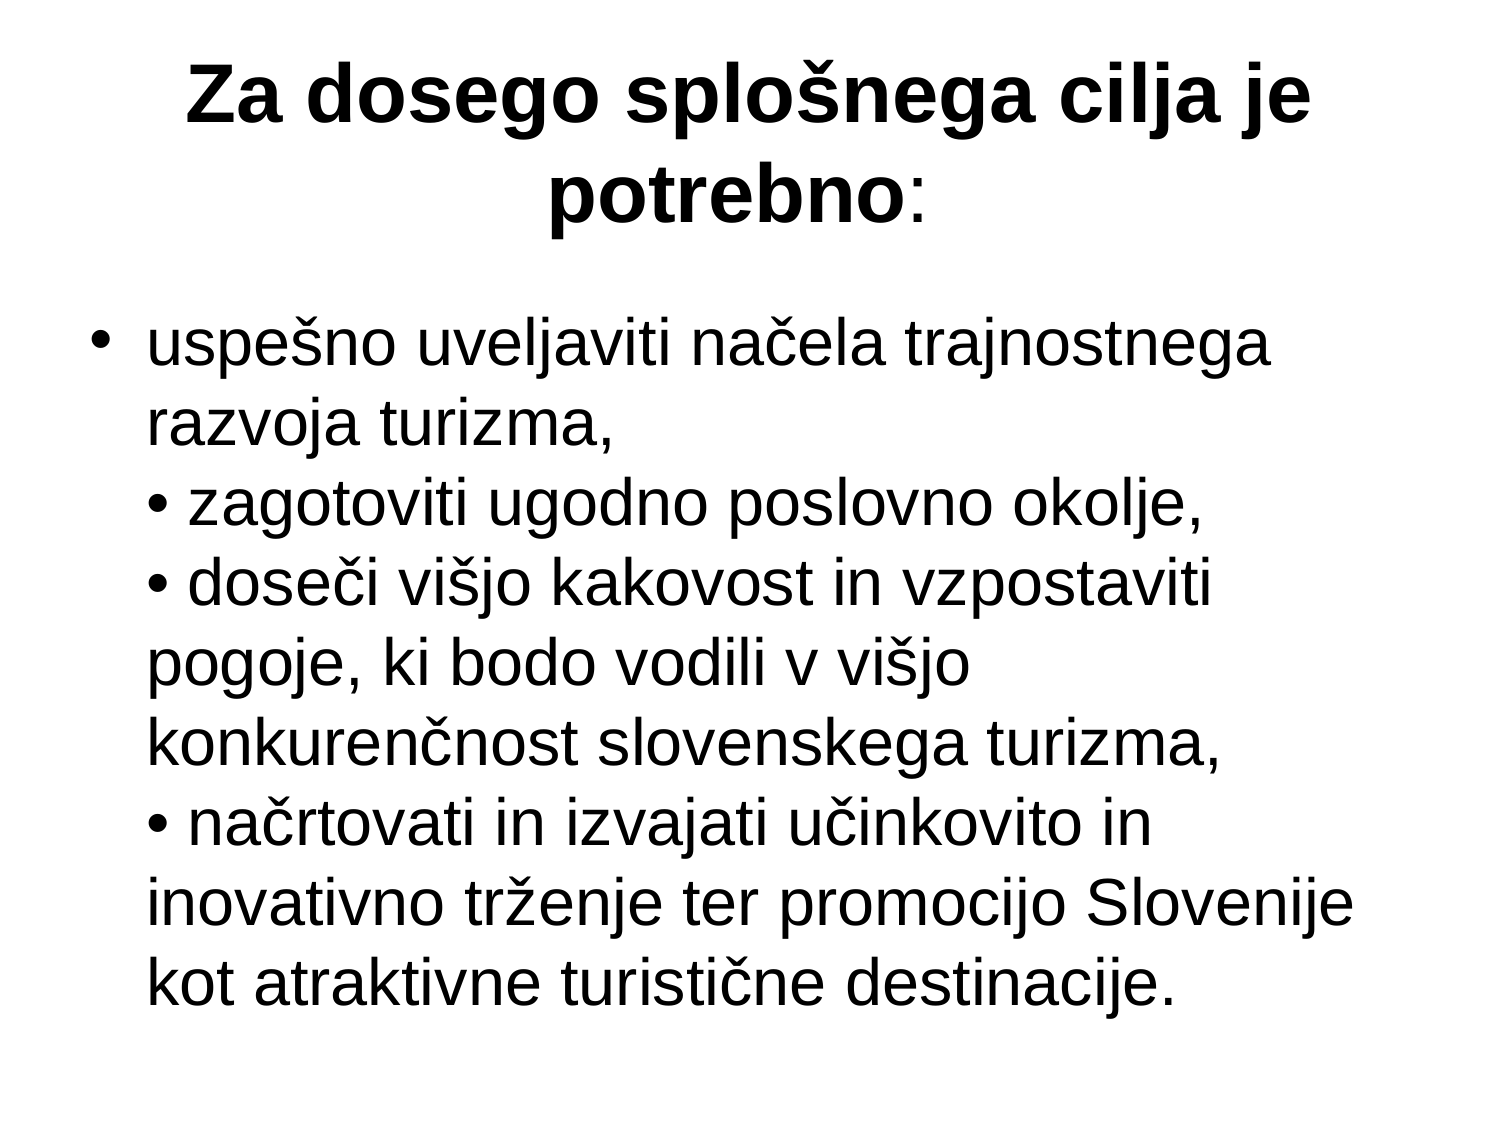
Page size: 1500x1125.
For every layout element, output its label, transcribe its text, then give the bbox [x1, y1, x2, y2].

title Za dosego splošnega cilja je potrebno: [75, 31, 1426, 247]
list uspešno uveljaviti načela trajnostnega razvoja turizma, • zagotoviti ugodno poslovno okolje, • doseči višjo kakovost in vzpostaviti pogoje, ki bodo vodili v višjo konkurenčnost slovenskega turizma, • načrtovati in izvajati učinkovito in inovativno trženje ter promocijo Slovenije kot atraktivne turistične destinacije. [75, 290, 1426, 1083]
